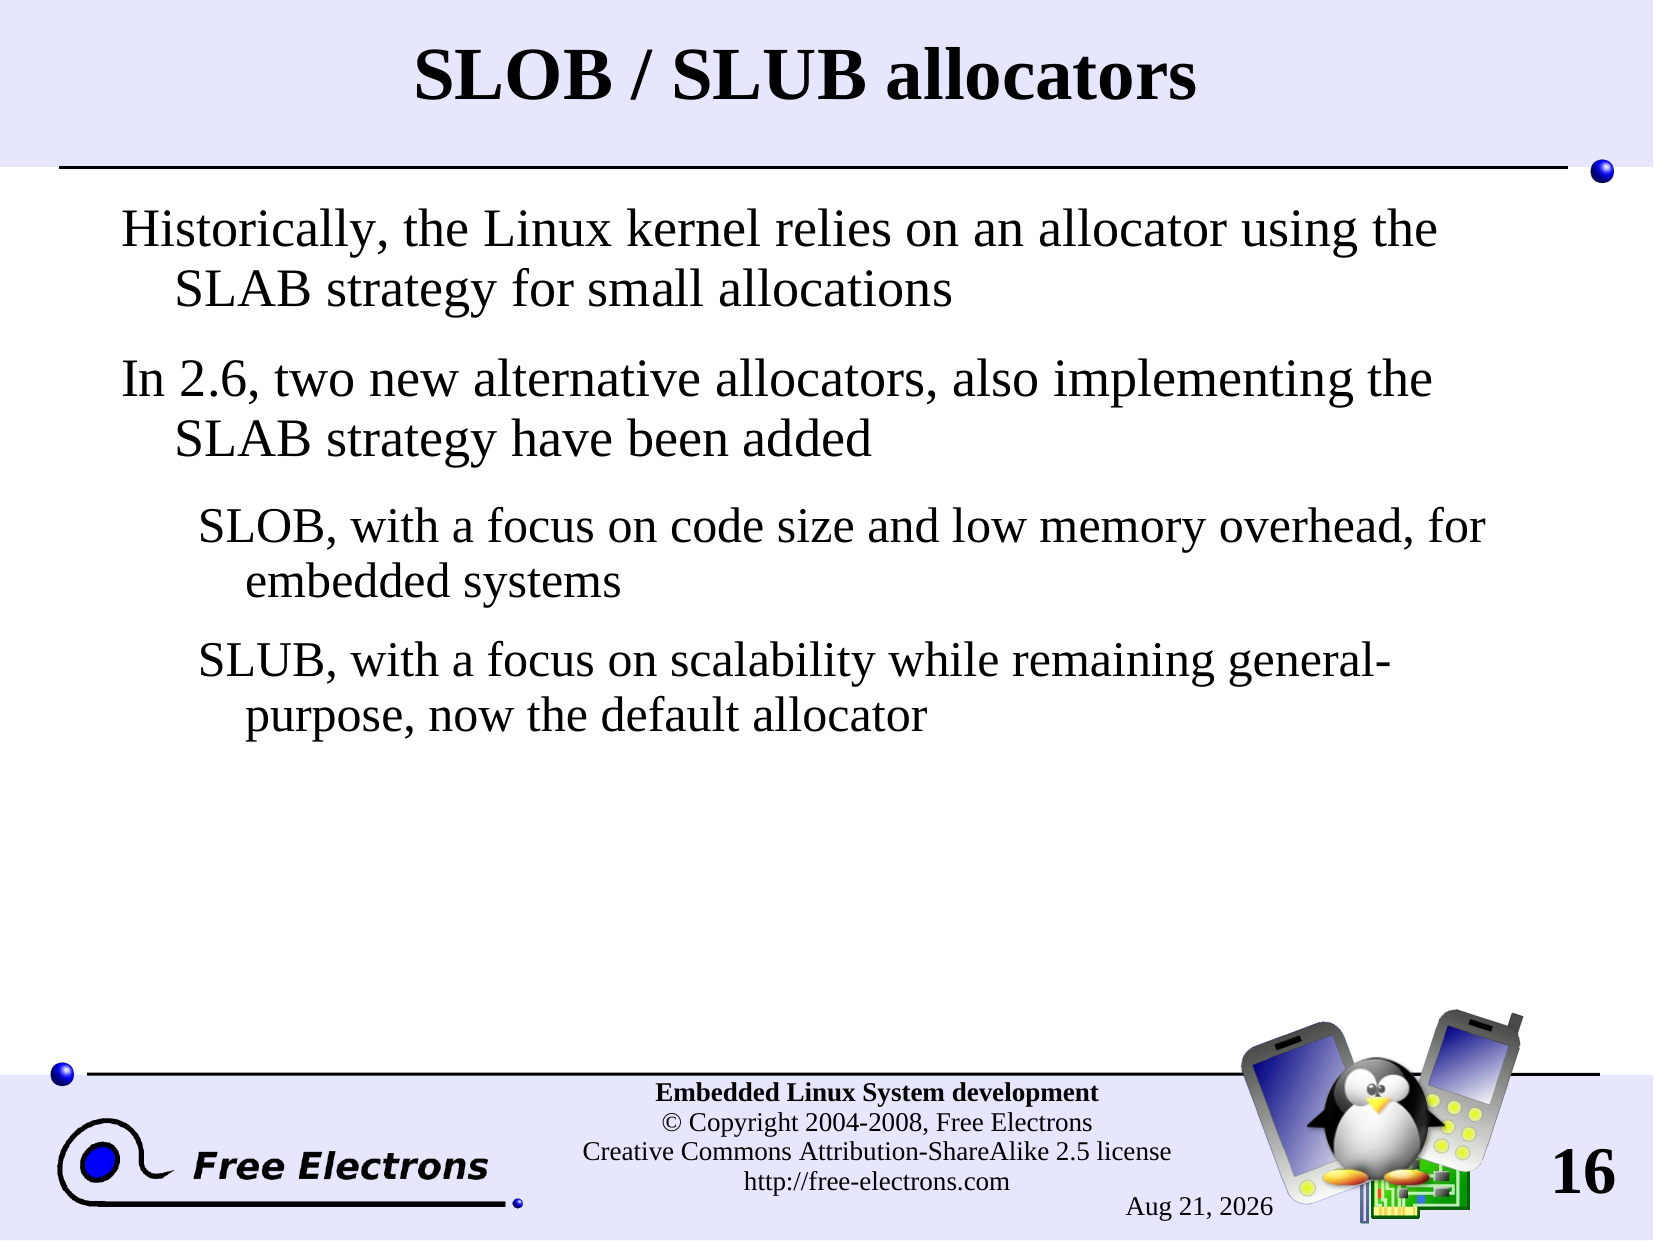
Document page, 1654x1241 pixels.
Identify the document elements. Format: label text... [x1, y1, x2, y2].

picture [1225, 1007, 1538, 1241]
title SLOB / SLUB allocators [60, 25, 1551, 124]
picture [50, 1107, 527, 1216]
list Historically, the Linux kernel relies on an allocator using the SLAB strategy for small allocations In 2.6, two new alternative allocators, also implementing the SLAB strategy have been added SLOB, with a focus on code size and low memory overhead, for embedded systems SLUB, with a focus on scalability while remaining general-purpose, now the default allocator [103, 198, 1516, 1049]
